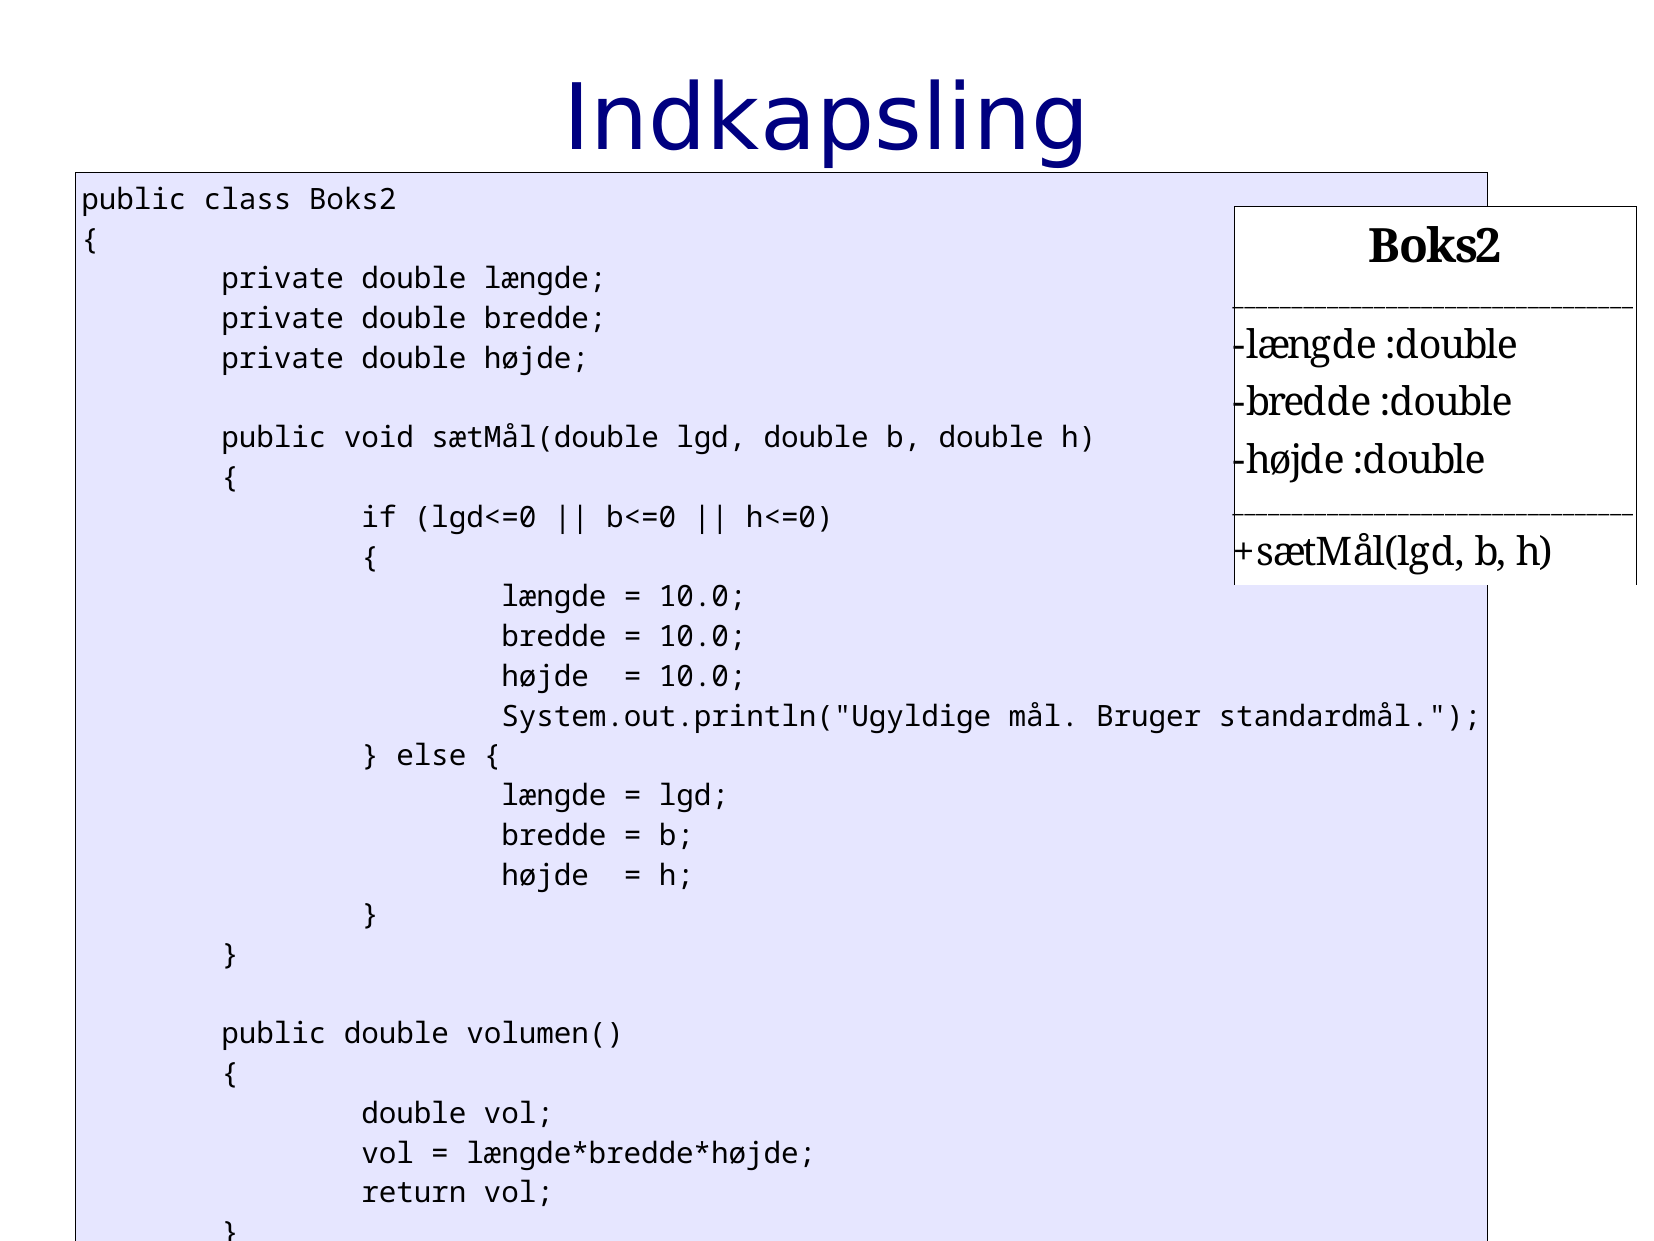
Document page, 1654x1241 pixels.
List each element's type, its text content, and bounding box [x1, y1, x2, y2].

chart [1210, 178, 1654, 585]
text_box public class Boks2 { private double længde; private double bredde; private double højde; public void sætMål(double lgd, double b, double h) { if (lgd<=0 || b<=0 || h<=0) { længde = 10.0; bredde = 10.0; højde = 10.0; System.out.println("Ugyldige mål. Bruger standardmål."); } else { længde = lgd; bredde = b; højde = h; } } public double volumen() { double vol; vol = længde*bredde*højde; return vol; } } [75, 172, 1488, 1116]
title Indkapsling [105, 14, 1549, 178]
